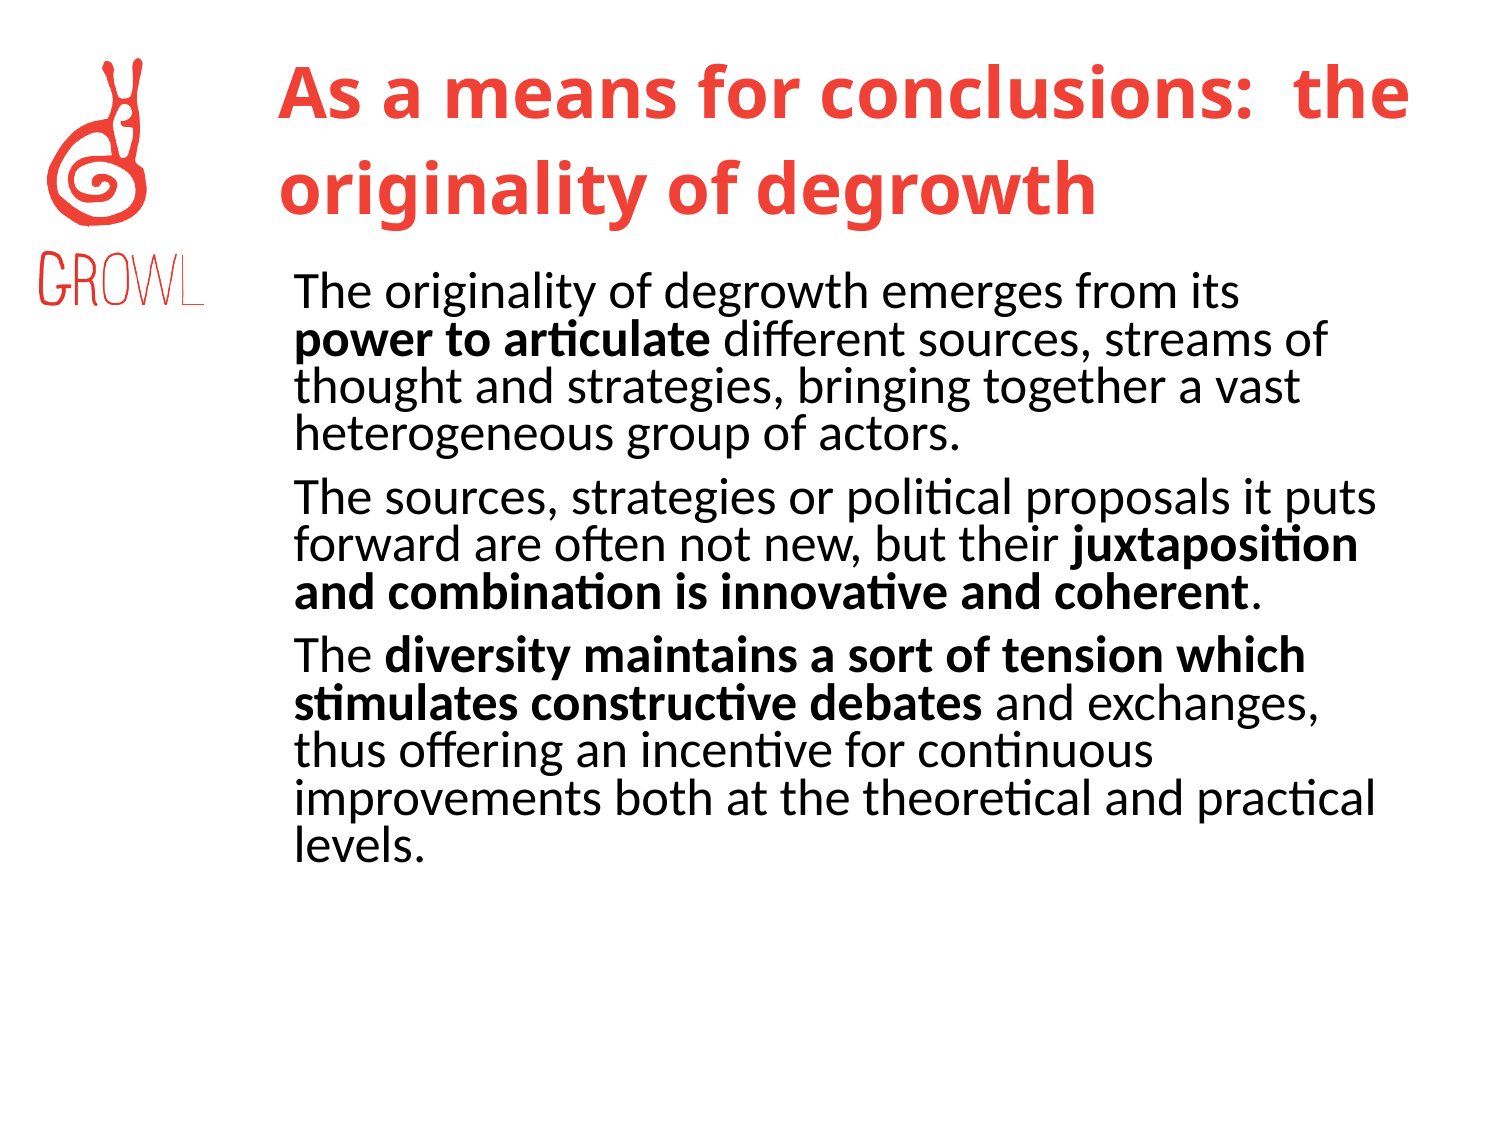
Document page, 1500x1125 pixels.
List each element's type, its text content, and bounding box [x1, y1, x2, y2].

title As a means for conclusions: the originality of degrowth [278, 58, 1425, 219]
list The originality of degrowth emerges from its power to articulate different sources, streams of thought and strategies, bringing together a vast heterogeneous group of actors. The sources, strategies or political proposals it puts forward are often not new, but their juxtaposition and combination is innovative and coherent. The diversity maintains a sort of tension which stimulates constructive debates and exchanges, thus offering an incentive for continuous improvements both at the theoretical and practical levels. [278, 263, 1395, 916]
picture [39, 58, 204, 306]
